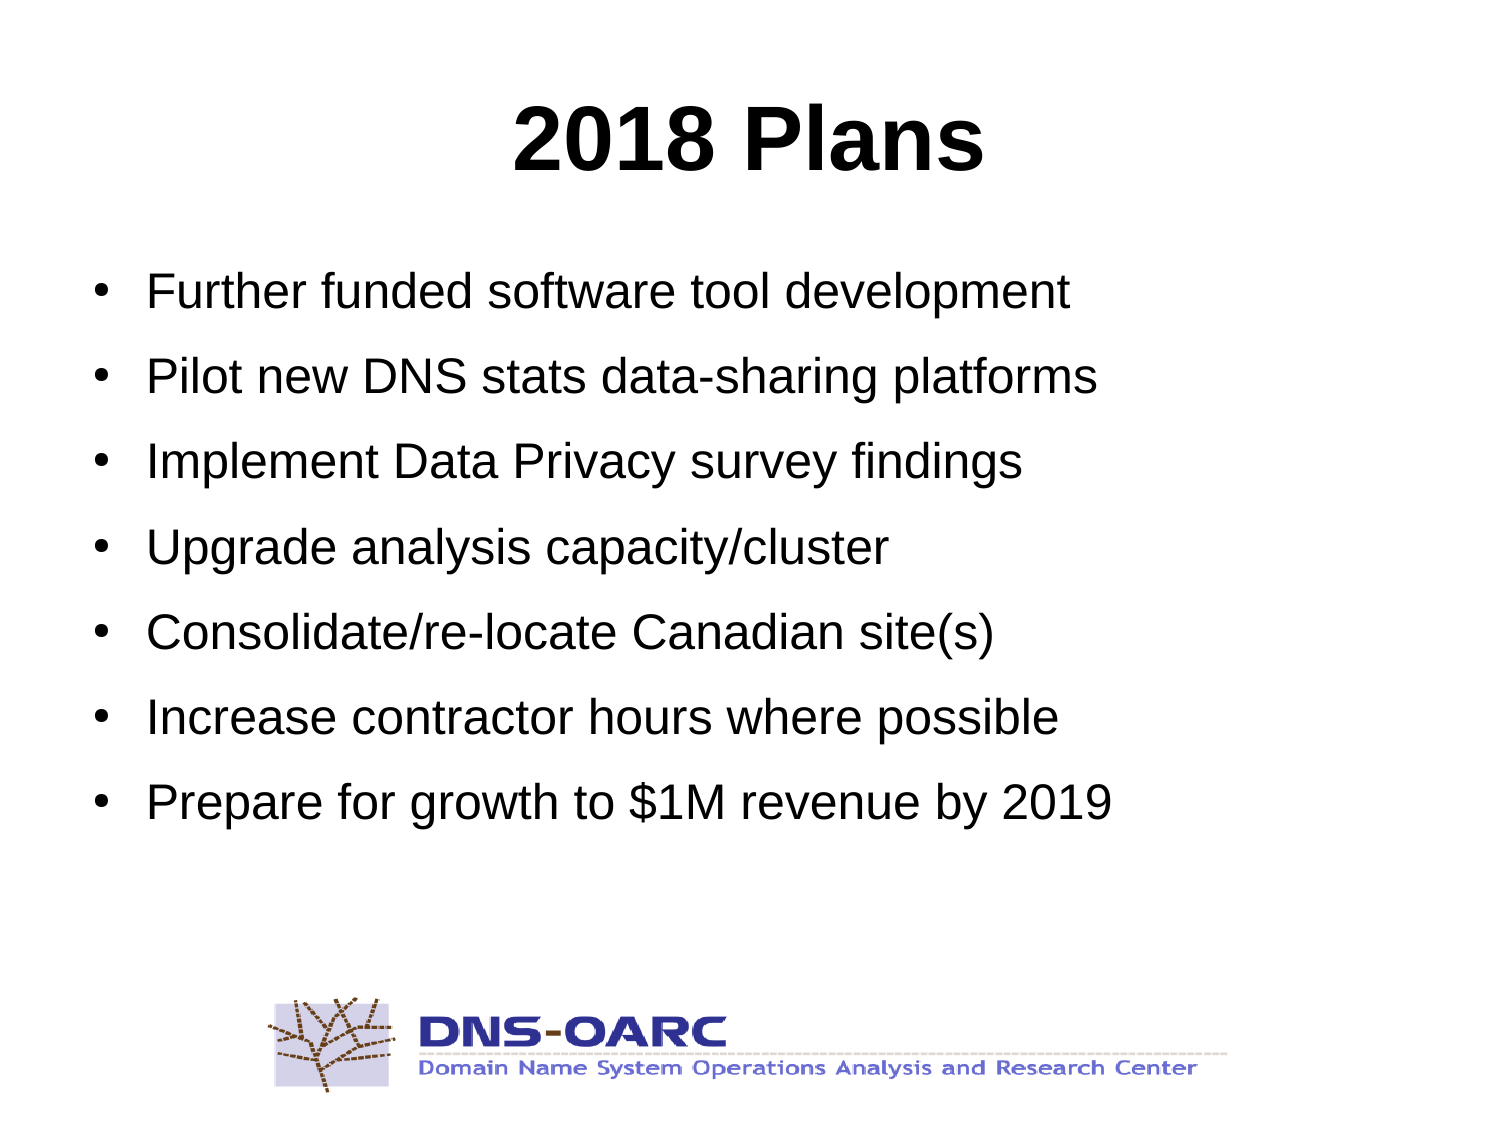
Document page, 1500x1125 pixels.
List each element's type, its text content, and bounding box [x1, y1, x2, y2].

list Further funded software tool development Pilot new DNS stats data-sharing platforms Implement Data Privacy survey findings Upgrade analysis capacity/cluster Consolidate/re-locate Canadian site(s) Increase contractor hours where possible Prepare for growth to $1M revenue by 2019 [75, 263, 1425, 916]
title 2018 Plans [75, 44, 1425, 233]
picture [214, 991, 1259, 1099]
